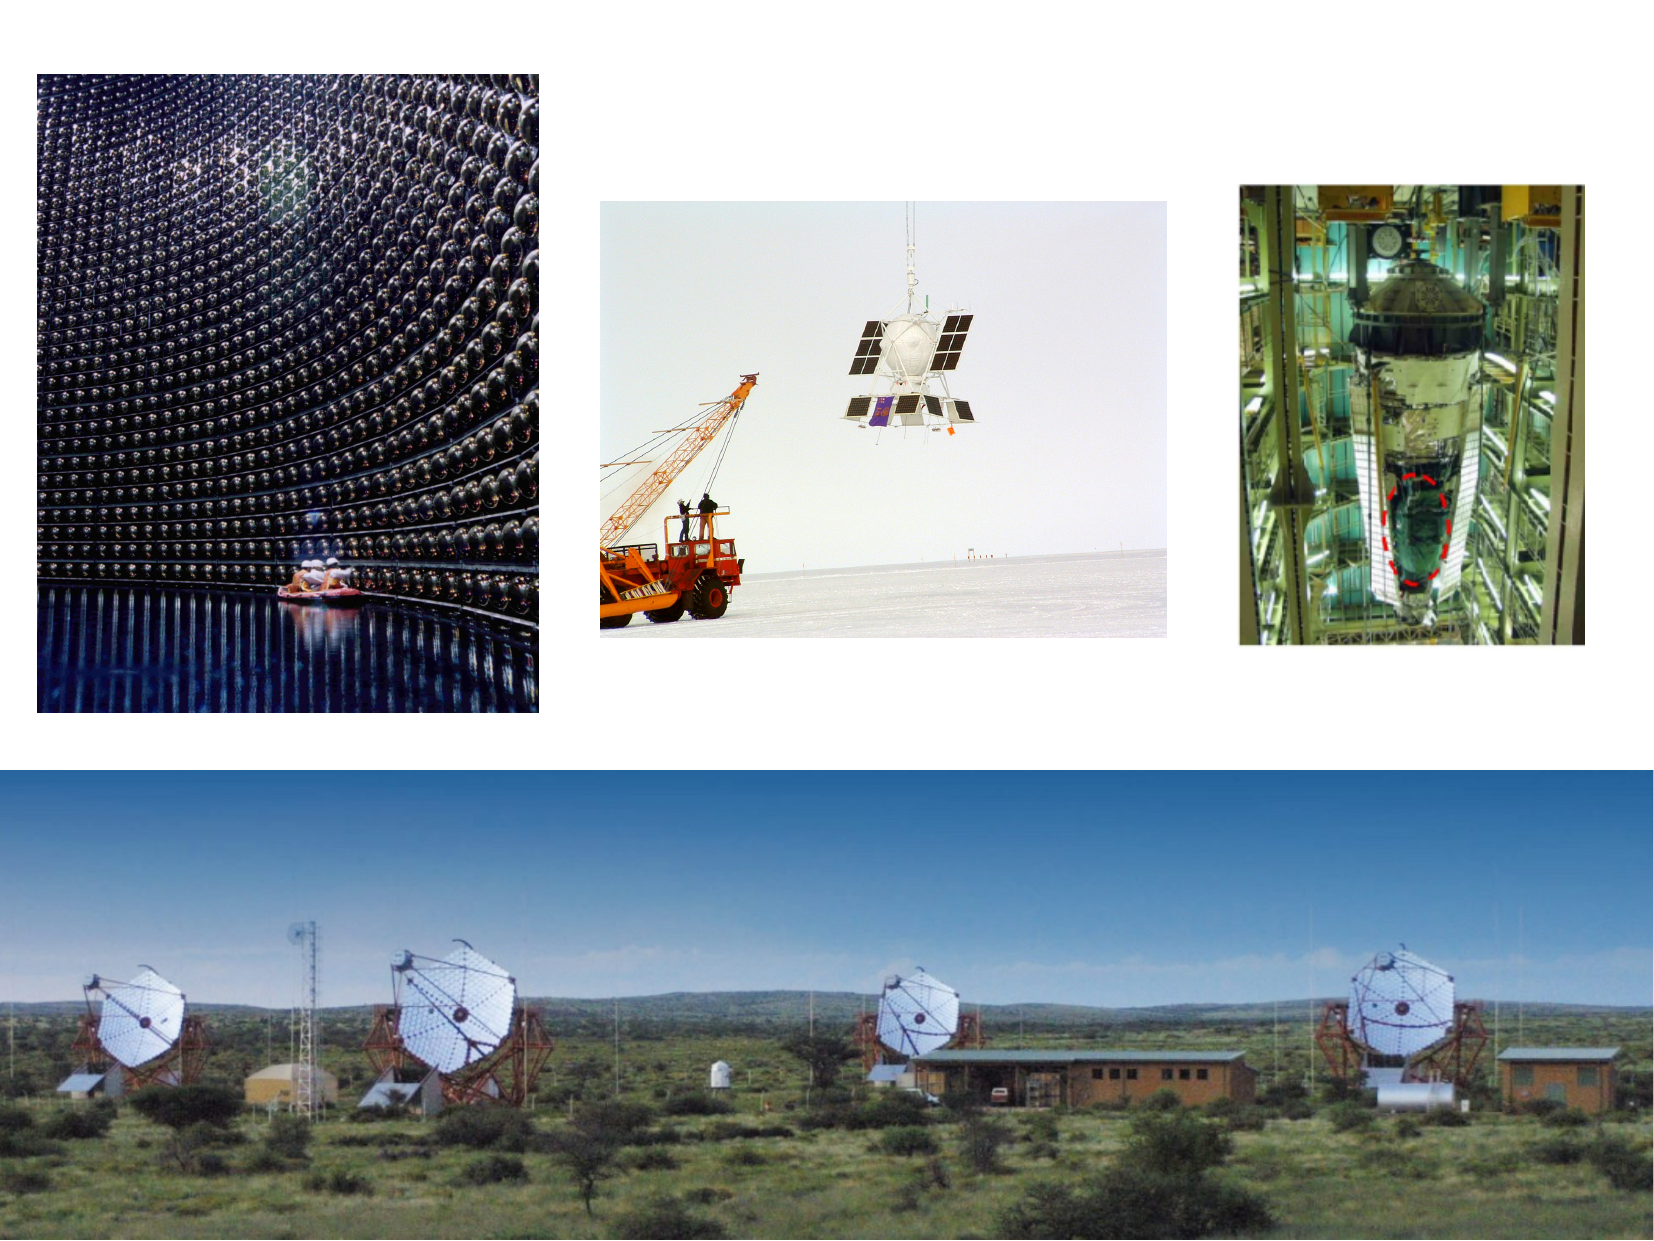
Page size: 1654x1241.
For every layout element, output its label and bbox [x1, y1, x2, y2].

picture [37, 74, 539, 713]
picture [1237, 183, 1585, 650]
picture [600, 201, 1167, 638]
picture [0, 770, 1654, 1241]
